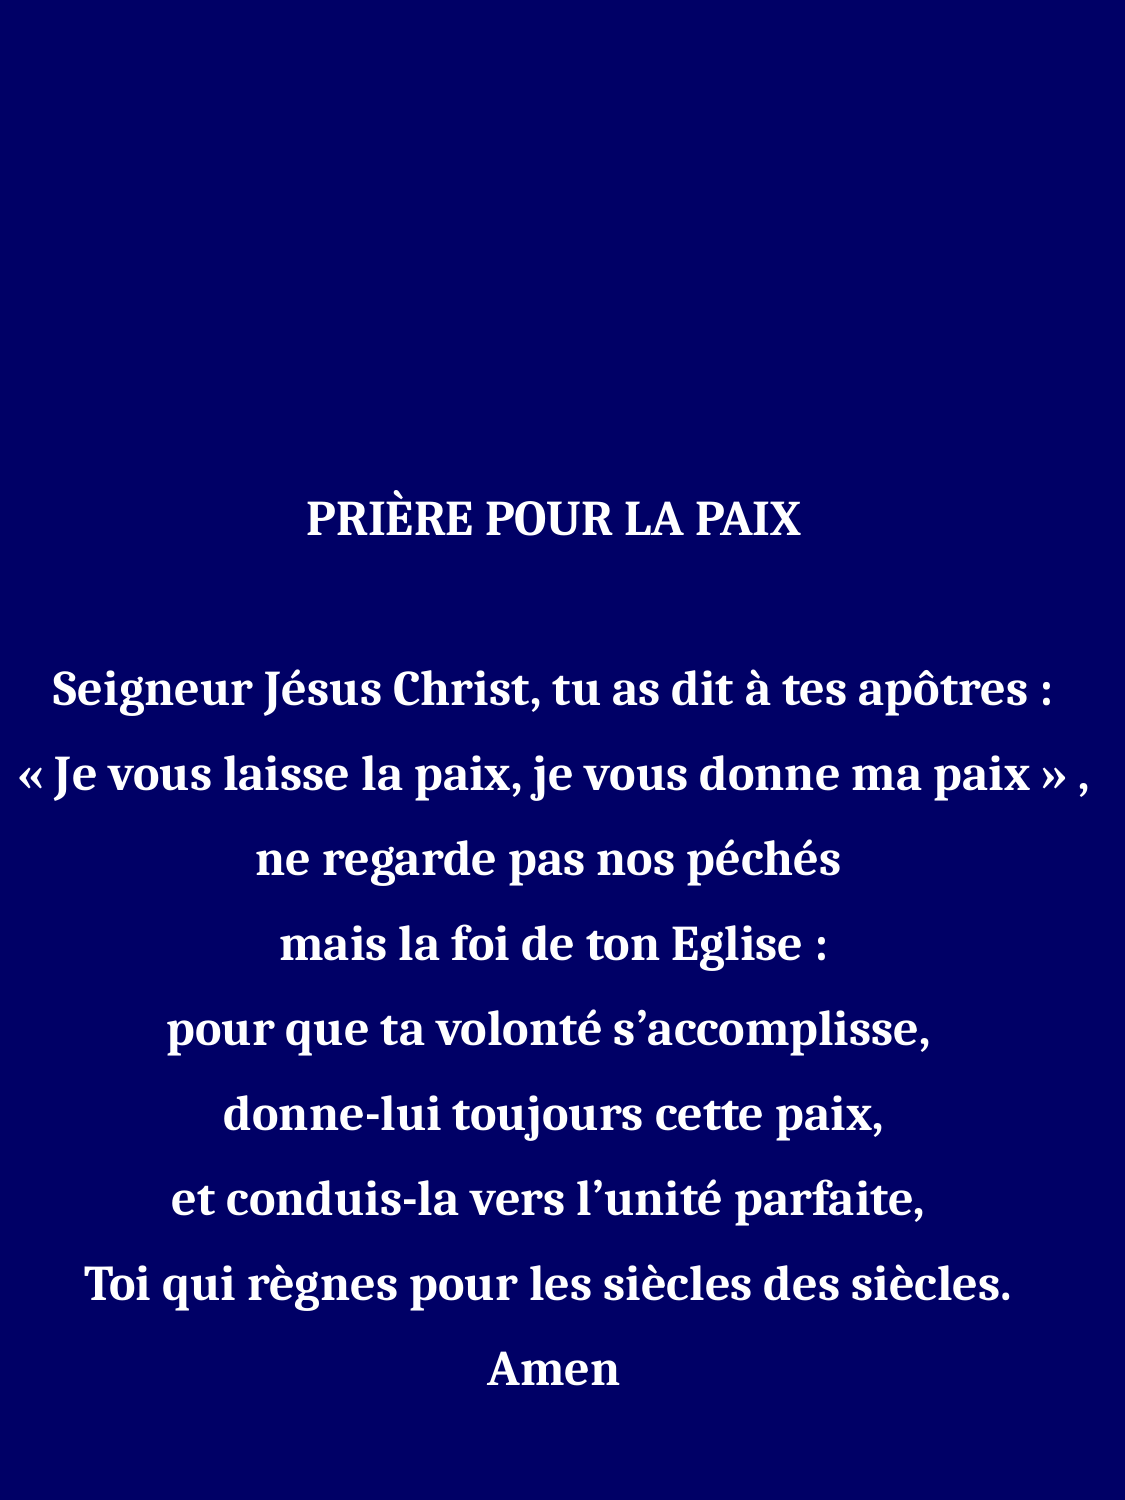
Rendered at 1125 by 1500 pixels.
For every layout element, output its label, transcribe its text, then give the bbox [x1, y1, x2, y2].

text_box PRIÈRE POUR LA PAIX Seigneur Jésus Christ, tu as dit à tes apôtres : « Je vous laisse la paix, je vous donne ma paix » , ne regarde pas nos péchés mais la foi de ton Eglise : pour que ta volonté s’accomplisse, donne-lui toujours cette paix, et conduis-la vers l’unité parfaite, Toi qui règnes pour les siècles des siècles. Amen [0, 478, 1125, 1403]
